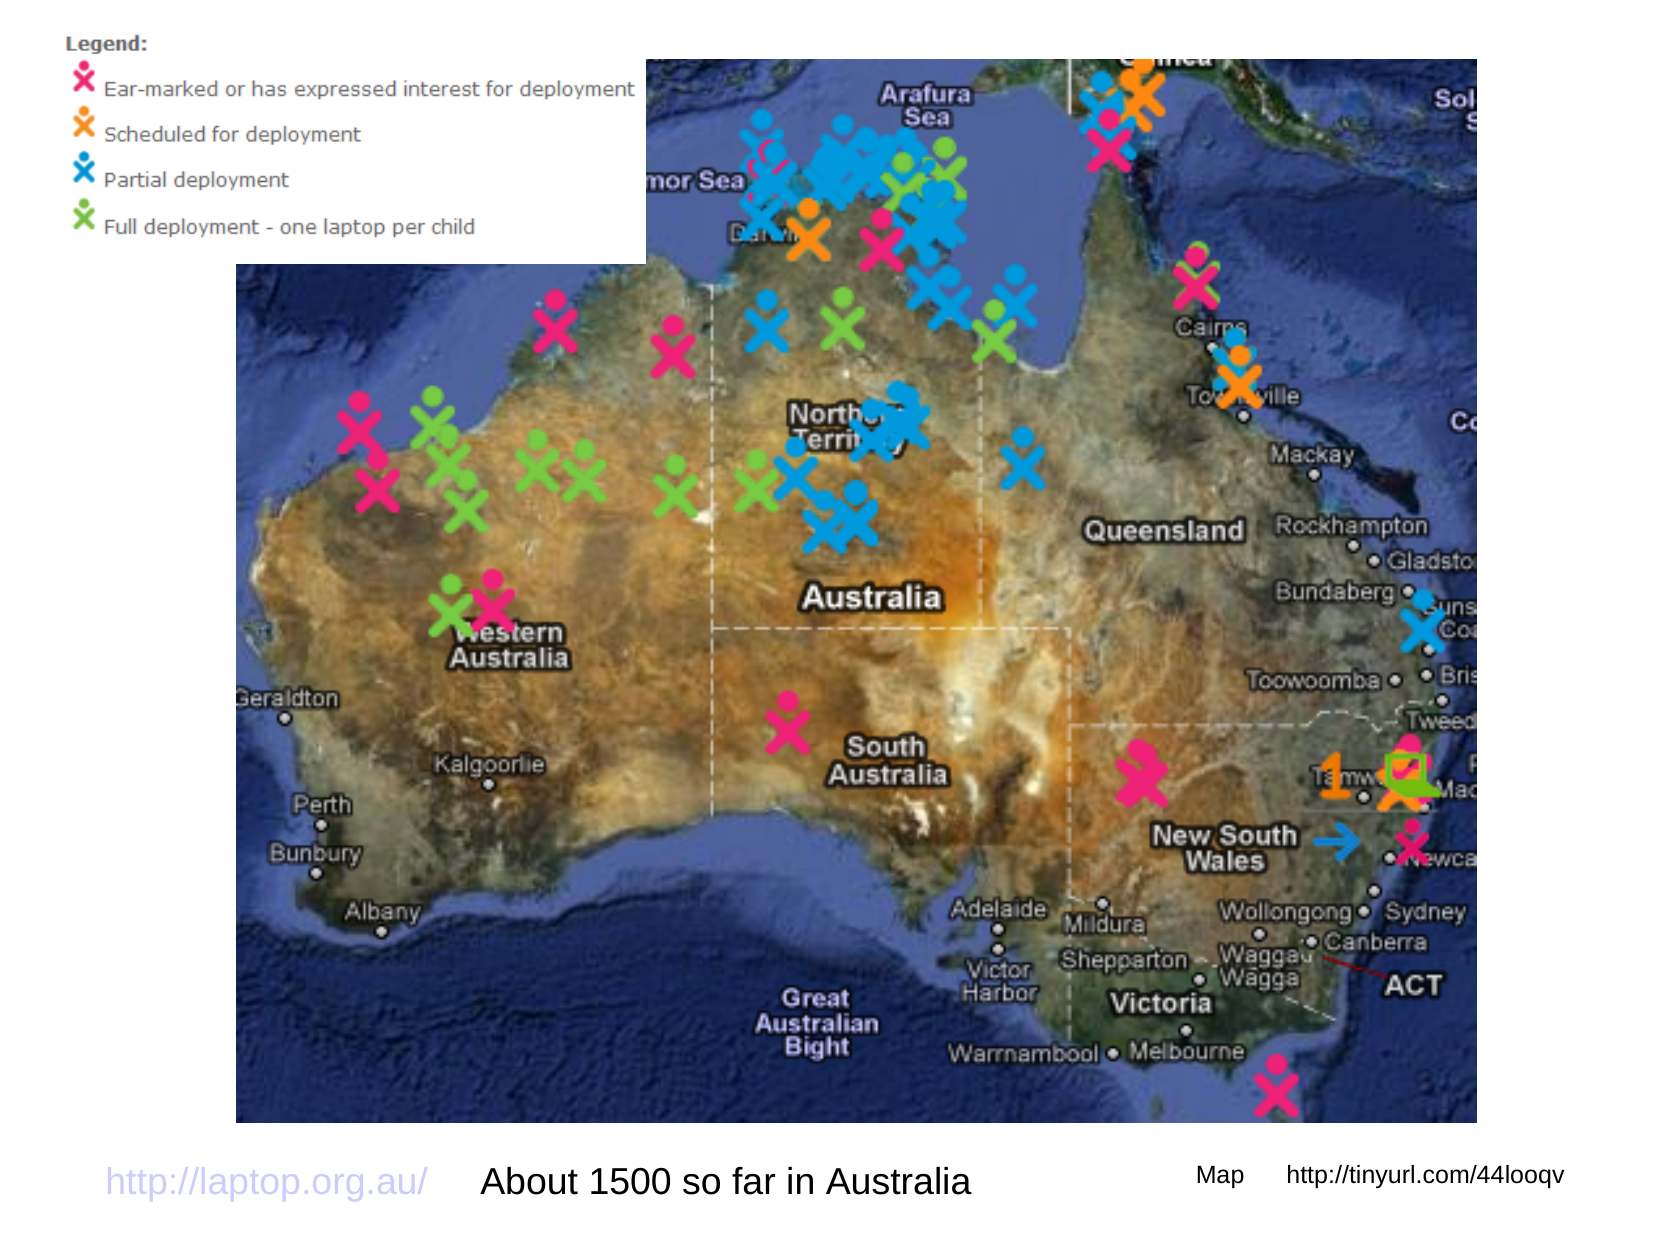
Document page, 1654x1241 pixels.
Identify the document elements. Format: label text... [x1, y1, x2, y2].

picture [59, 29, 1477, 1123]
text_box http://laptop.org.au/ About 1500 so far in Australia [90, 1151, 1152, 1209]
text_box Map http://tinyurl.com/44looqv [1180, 1151, 1597, 1209]
